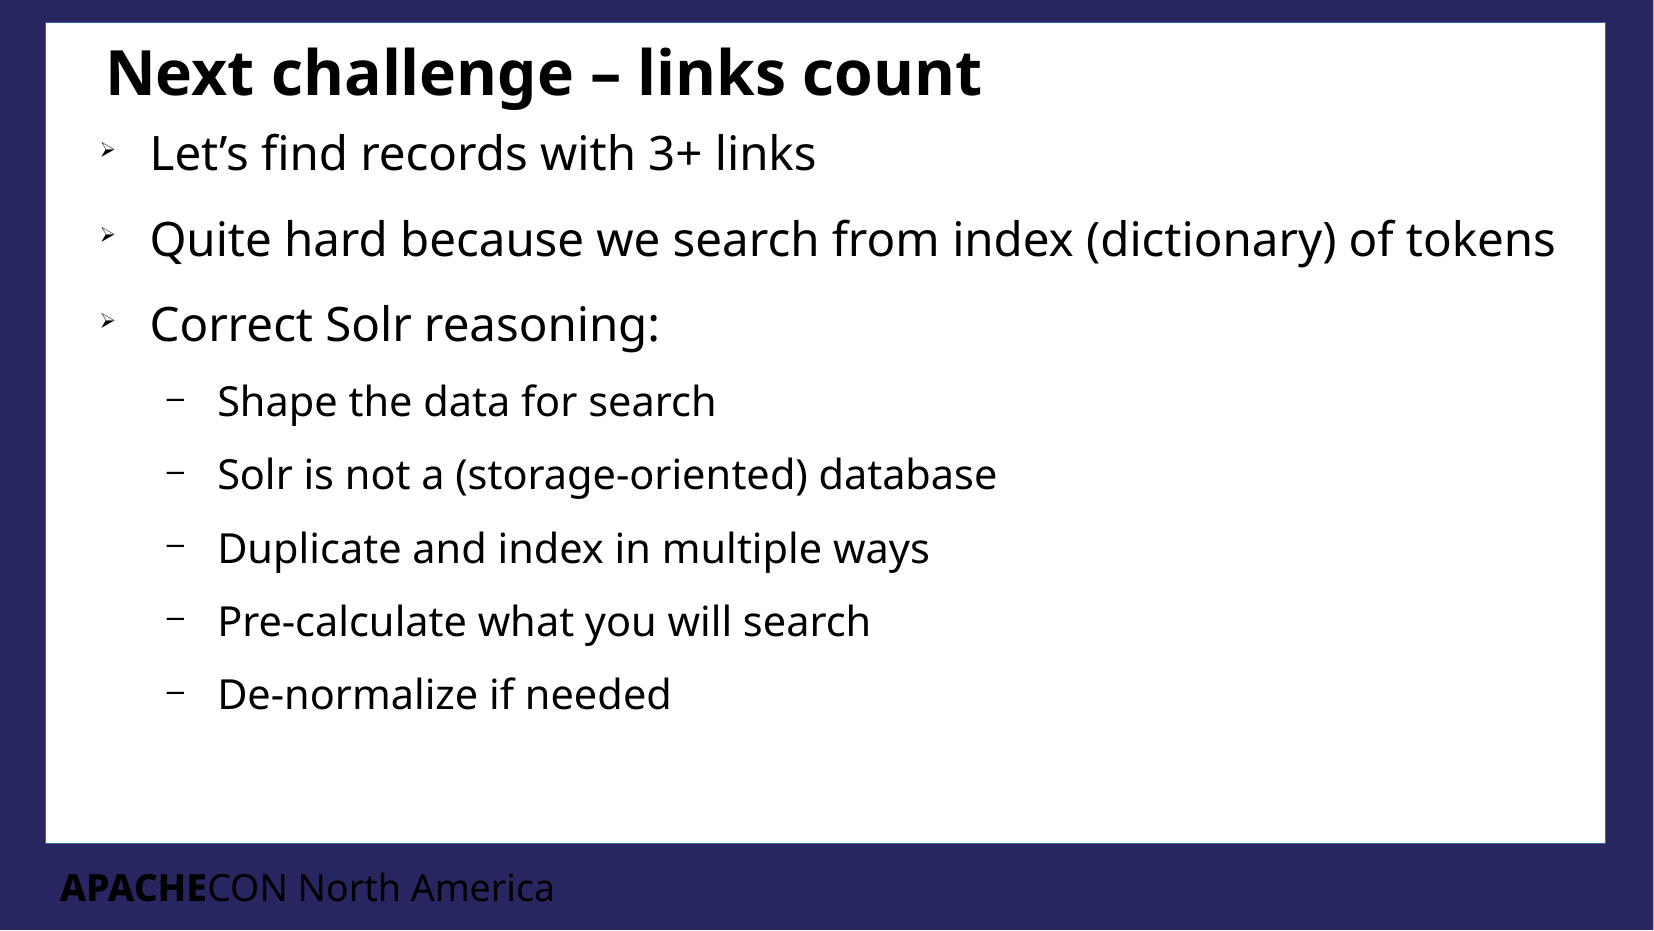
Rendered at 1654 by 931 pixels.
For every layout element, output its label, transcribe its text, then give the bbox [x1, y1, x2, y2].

list Let’s find records with 3+ links Quite hard because we search from index (dictionary) of tokens Correct Solr reasoning: Shape the data for search Solr is not a (storage-oriented) database Duplicate and index in multiple ways Pre-calculate what you will search De-normalize if needed [82, 120, 1571, 757]
title Next challenge – links count [105, 32, 1546, 110]
